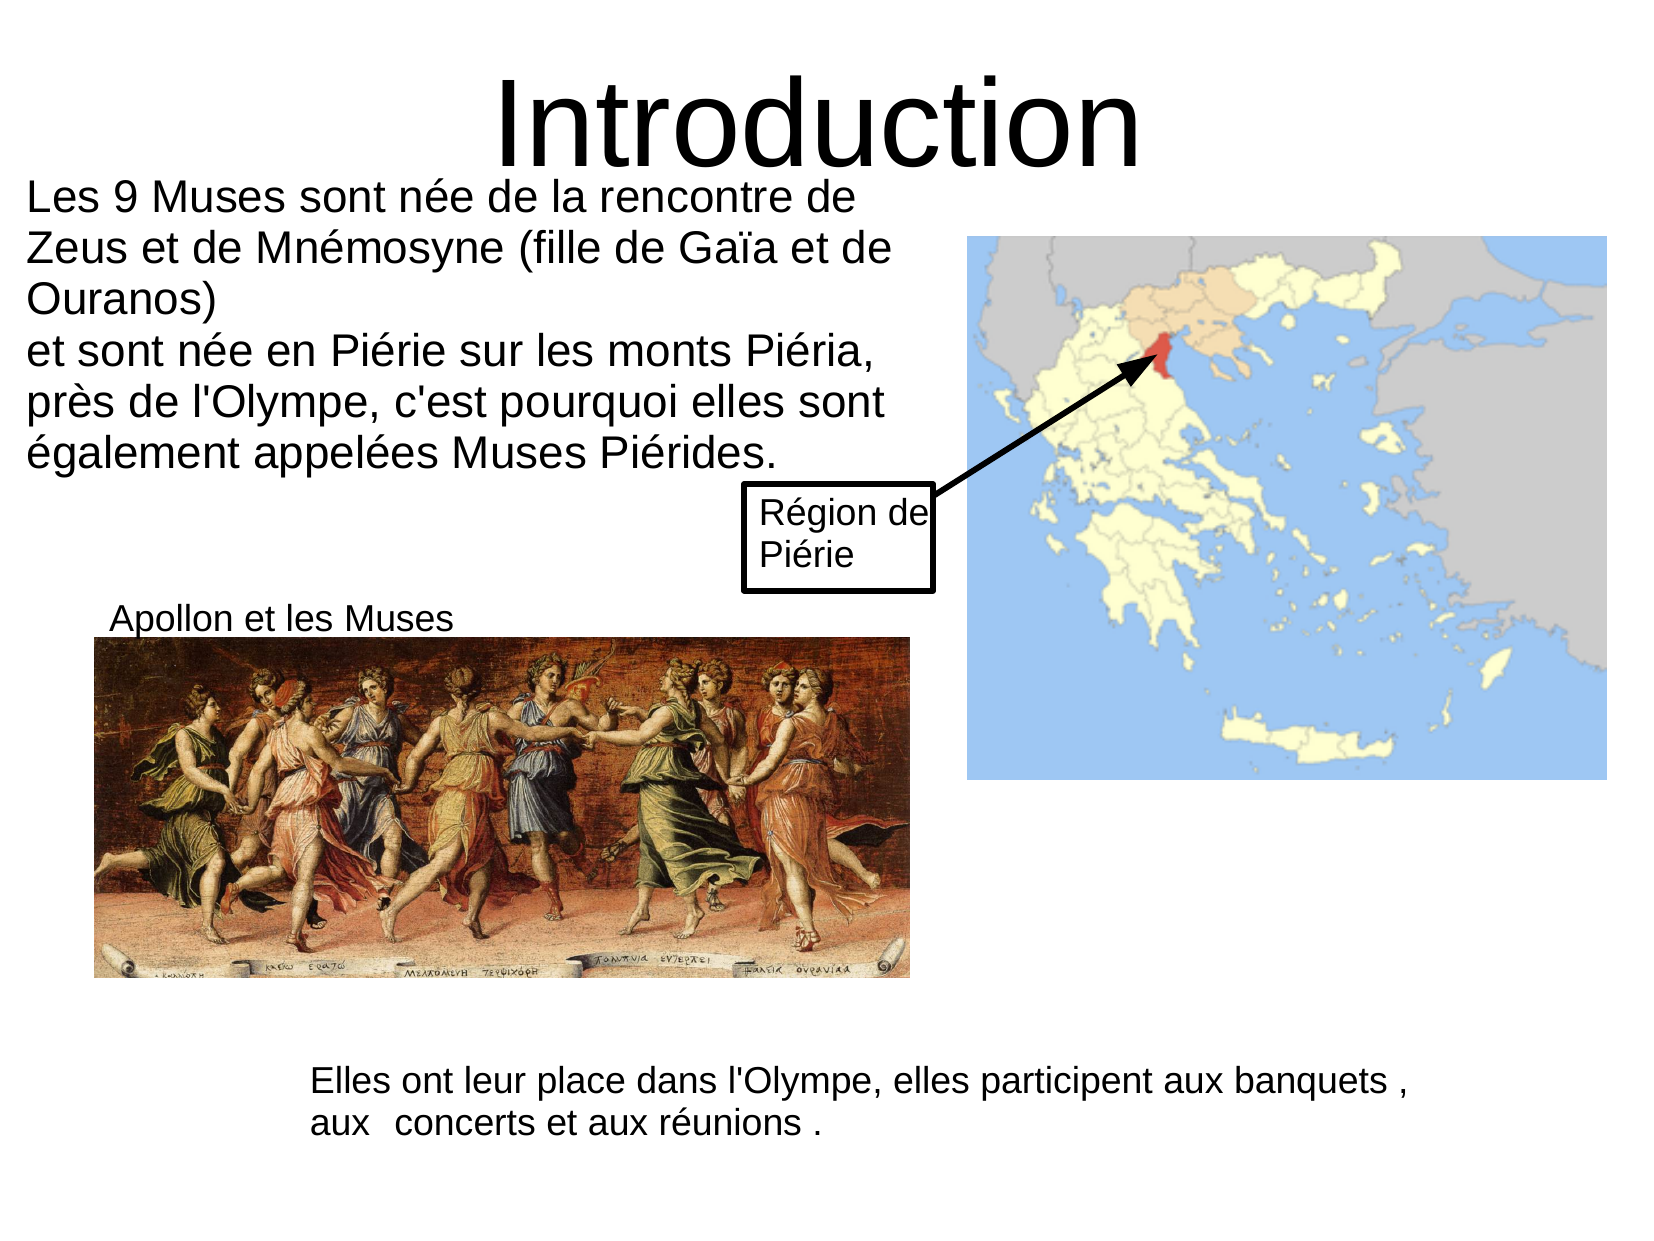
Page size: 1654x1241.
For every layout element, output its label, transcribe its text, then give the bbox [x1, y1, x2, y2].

picture [94, 637, 910, 979]
text_box Région de Piérie [744, 484, 945, 584]
text_box Elles ont leur place dans l'Olympe, elles participent aux banquets , aux concerts et aux réunions . [295, 1051, 1465, 1151]
picture [967, 236, 1607, 780]
text_box Apollon et les Muses [94, 590, 567, 650]
text_box Introduction [460, 46, 1175, 201]
text_box Les 9 Muses sont née de la rencontre de Zeus et de Mnémosyne (fille de Gaïa et de Ouranos) et sont née en Piérie sur les monts Piéria, près de l'Olympe, c'est pourquoi elles sont également appelées Muses Piérides. [11, 163, 945, 485]
